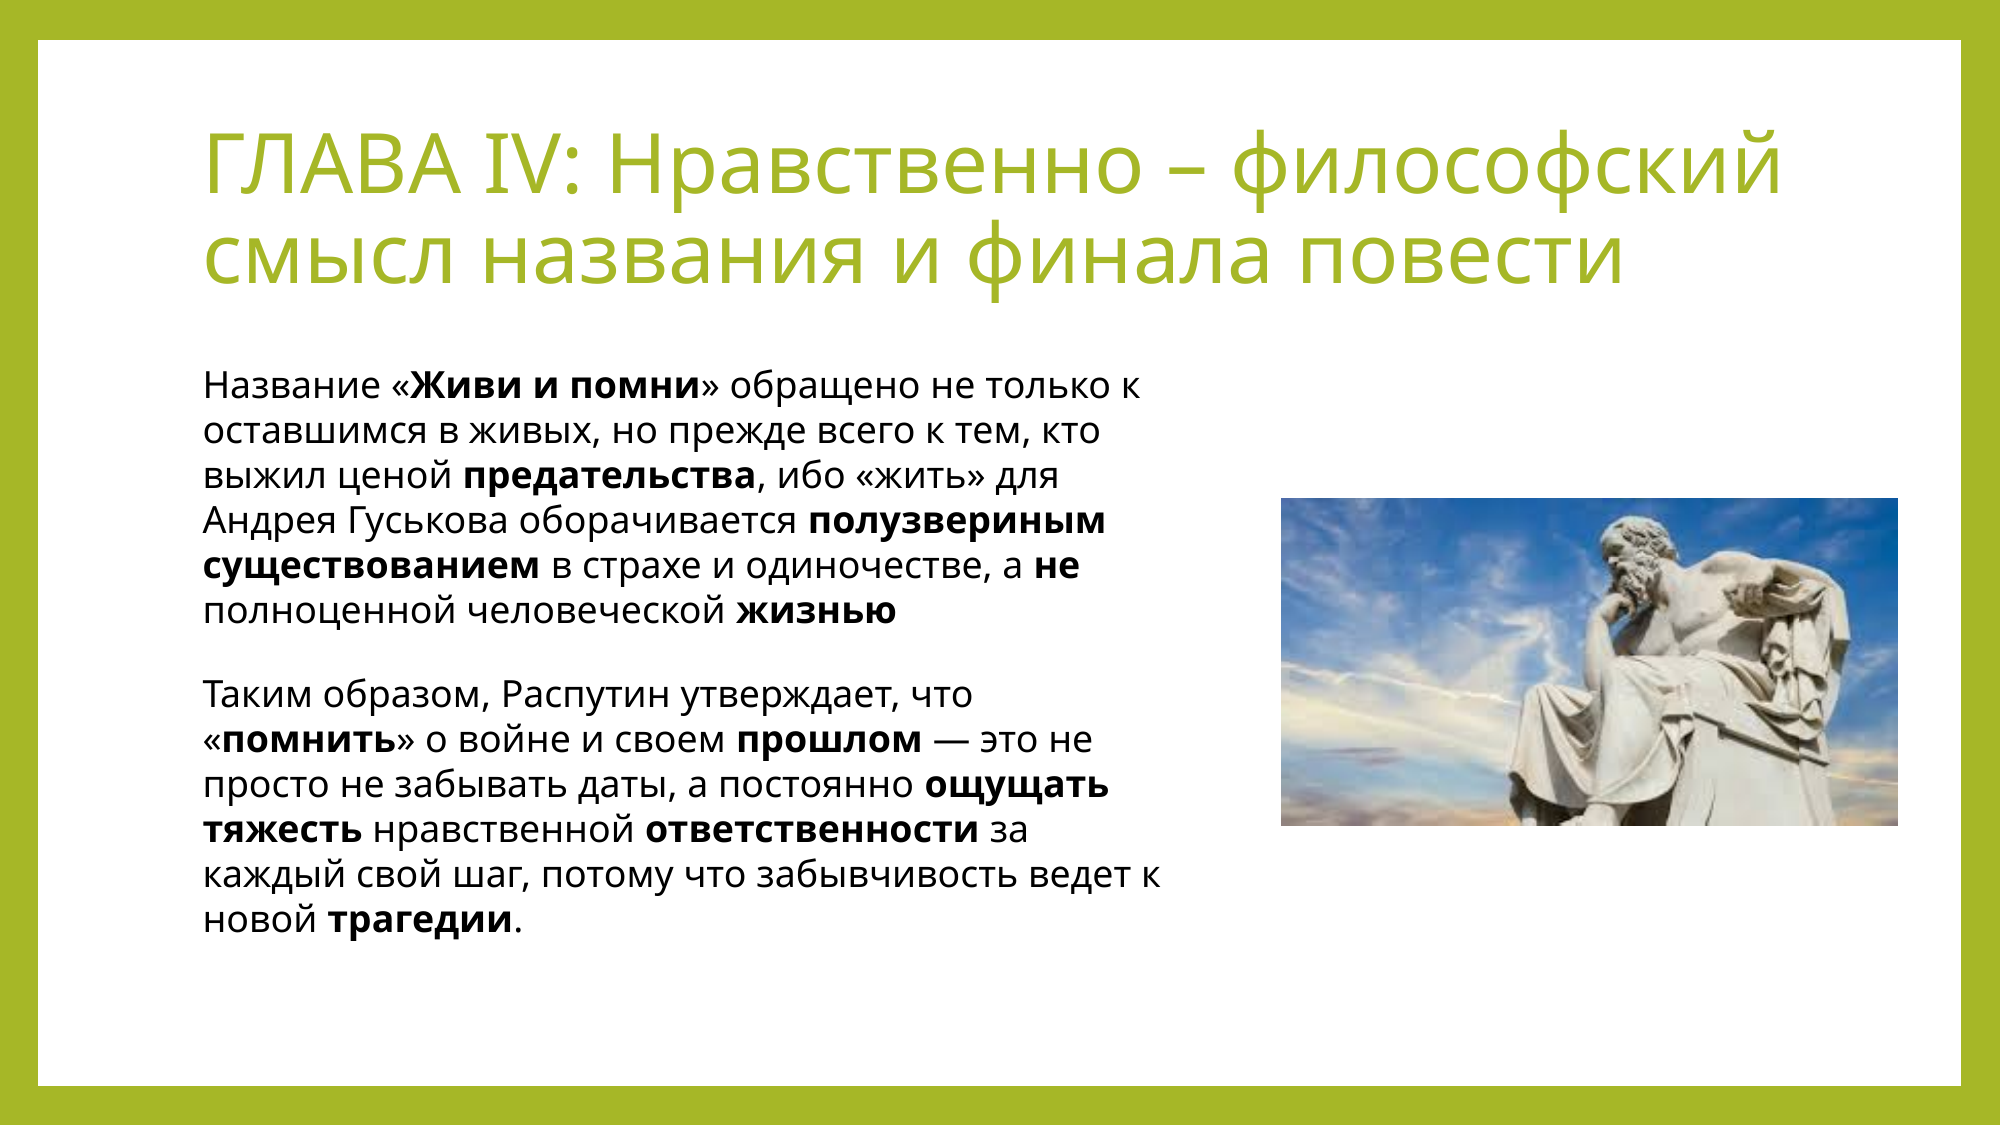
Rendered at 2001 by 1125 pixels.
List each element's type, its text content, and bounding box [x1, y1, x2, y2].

picture [1281, 498, 1898, 826]
title ГЛАВА IV: Нравственно – философский смысл названия и финала повести [187, 99, 1808, 323]
text_box Таким образом, Распутин утверждает, что «помнить» о войне и своем прошлом — это не просто не забывать даты, а постоянно ощущать тяжесть нравственной ответственности за каждый свой шаг, потому что забывчивость ведет к новой трагедии. [187, 662, 1188, 905]
text_box Название «Живи и помни» обращено не только к оставшимся в живых, но прежде всего к тем, кто выжил ценой предательства, ибо «жить» для Андрея Гуськова оборачивается полузвериным существованием в страхе и одиночестве, а не полноценной человеческой жизнью [187, 353, 1188, 597]
